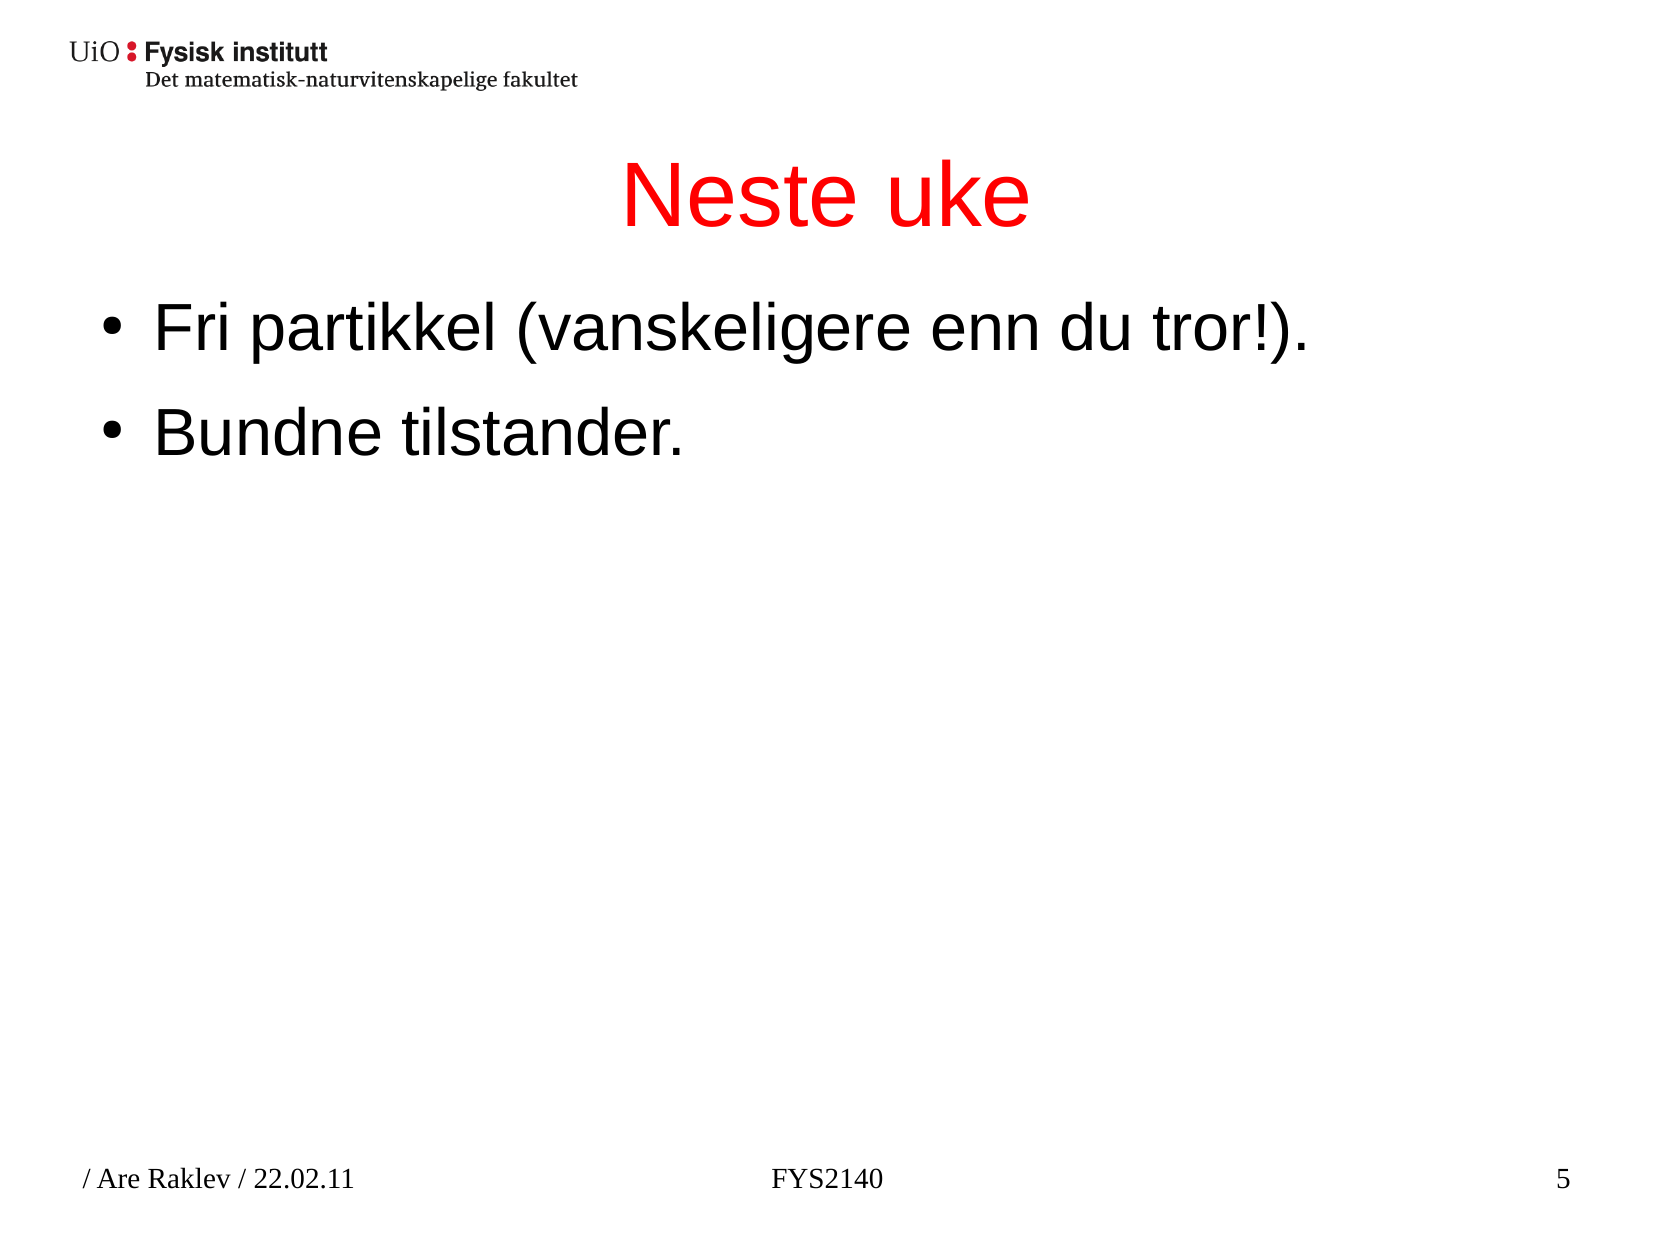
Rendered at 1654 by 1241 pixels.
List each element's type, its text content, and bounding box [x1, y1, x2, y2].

picture [68, 37, 581, 93]
list Fri partikkel (vanskeligere enn du tror!). Bundne tilstander. [82, 290, 1576, 1094]
title Neste uke [82, 90, 1571, 290]
